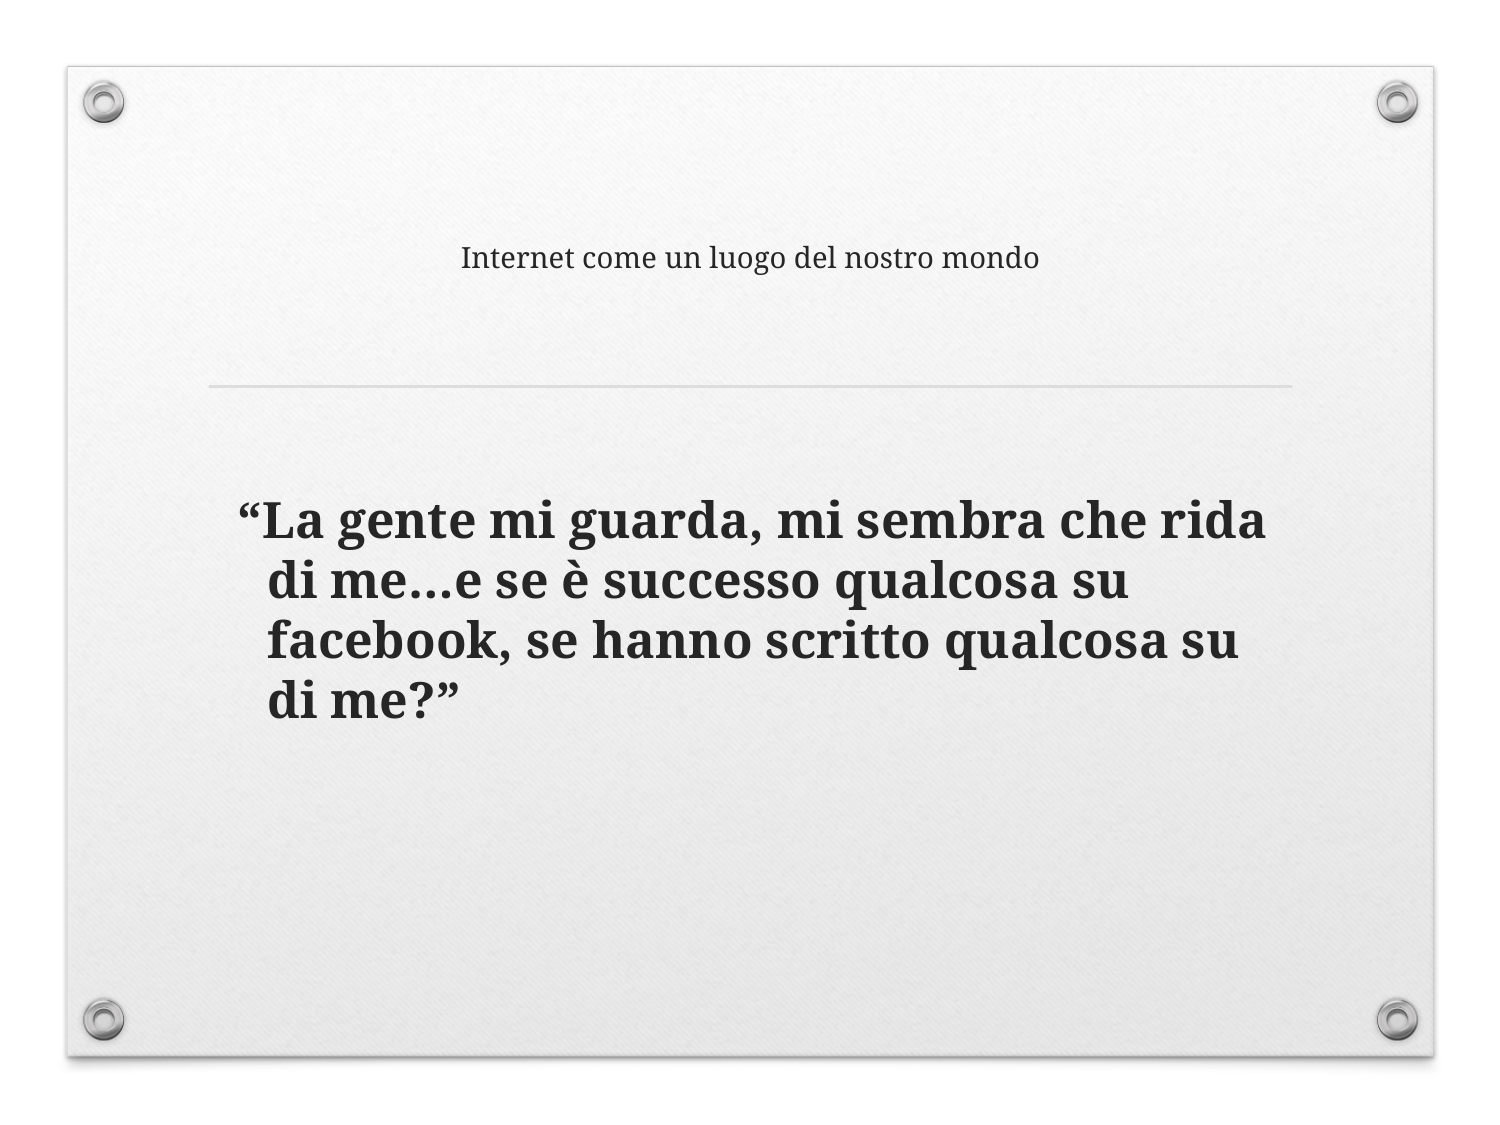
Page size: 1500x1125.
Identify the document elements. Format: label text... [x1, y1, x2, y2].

list “La gente mi guarda, mi sembra che rida di me…e se è successo qualcosa su facebook, se hanno scritto qualcosa su di me?” [192, 408, 1309, 974]
title Internet come un luogo del nostro mondo [192, 150, 1309, 365]
